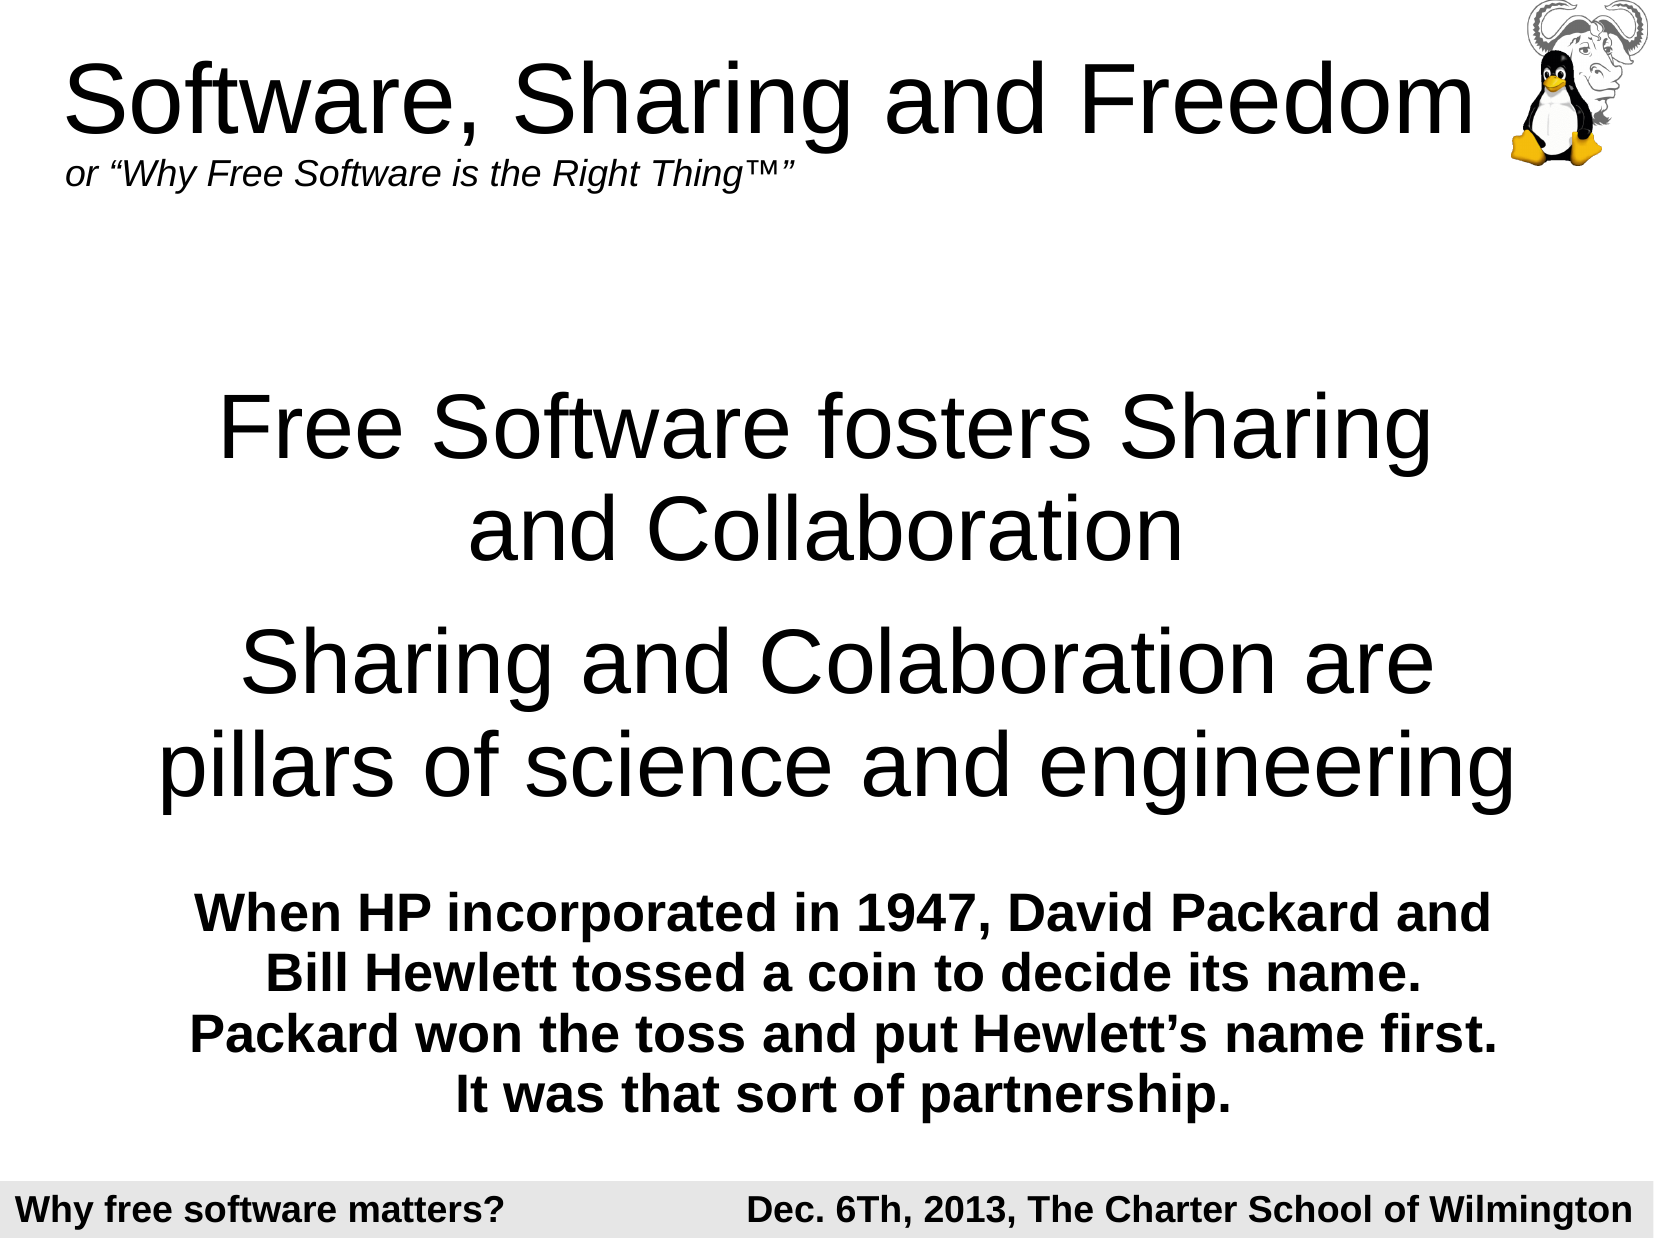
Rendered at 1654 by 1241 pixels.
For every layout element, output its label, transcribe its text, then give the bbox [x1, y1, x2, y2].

text_box When HP incorporated in 1947, David Packard and Bill Hewlett tossed a coin to decide its name. Packard won the toss and put Hewlett’s name first. It was that sort of partnership. [153, 874, 1536, 1146]
text_box or “Why Free Software is the Right Thing™” [47, 141, 945, 205]
text_box Sharing and Colaboration are pillars of science and engineering [129, 600, 1548, 827]
text_box Why free software matters? Dec. 6Th, 2013, The Charter School of Wilmington [0, 1181, 1654, 1238]
text_box Software, Sharing and Freedom [47, 35, 1501, 163]
text_box Free Software fosters Sharing and Collaboration [118, 364, 1536, 592]
picture [1511, 0, 1648, 166]
